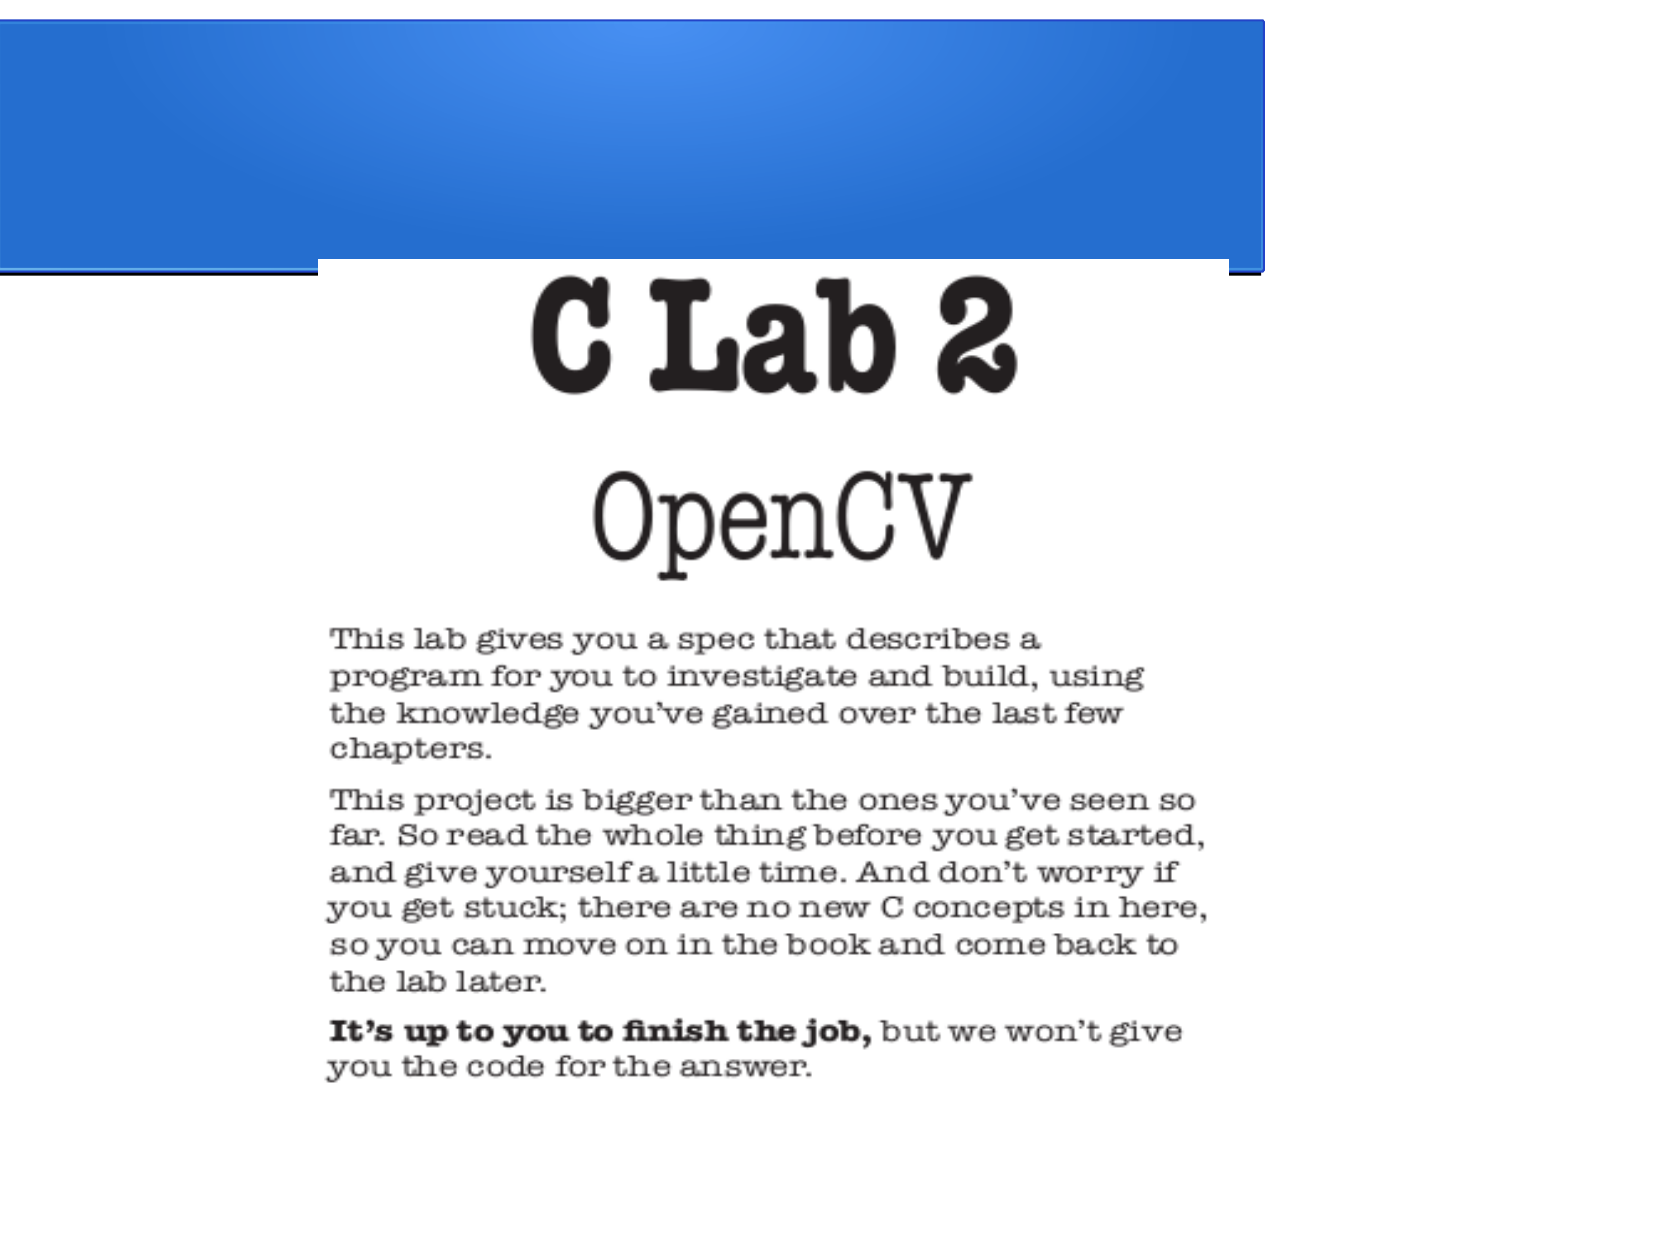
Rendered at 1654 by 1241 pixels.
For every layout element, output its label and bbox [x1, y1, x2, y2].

picture [318, 259, 1229, 1123]
